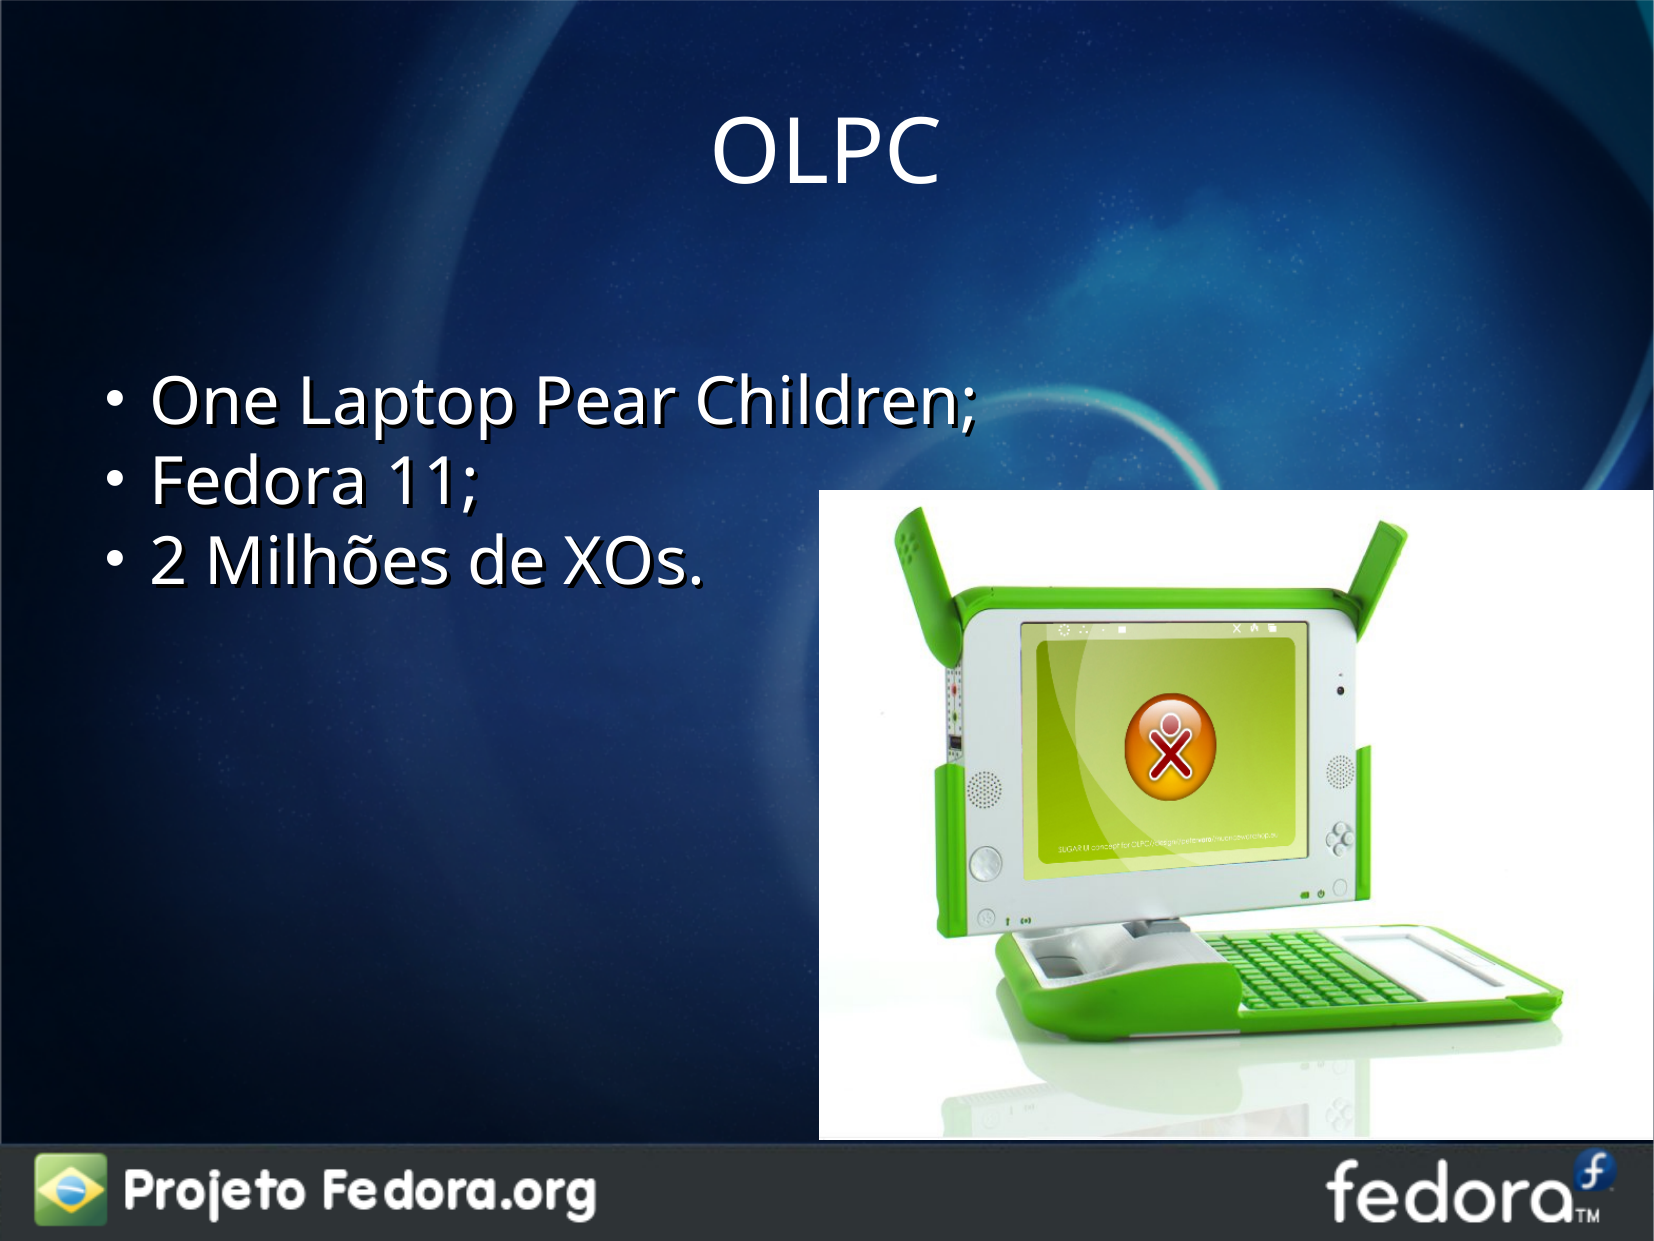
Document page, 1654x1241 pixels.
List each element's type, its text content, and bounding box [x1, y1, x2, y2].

title OLPC [82, 56, 1571, 249]
picture [0, 0, 1654, 1241]
text_box One Laptop Pear Children; Fedora 11; 2 Milhões de XOs. [88, 350, 1625, 886]
